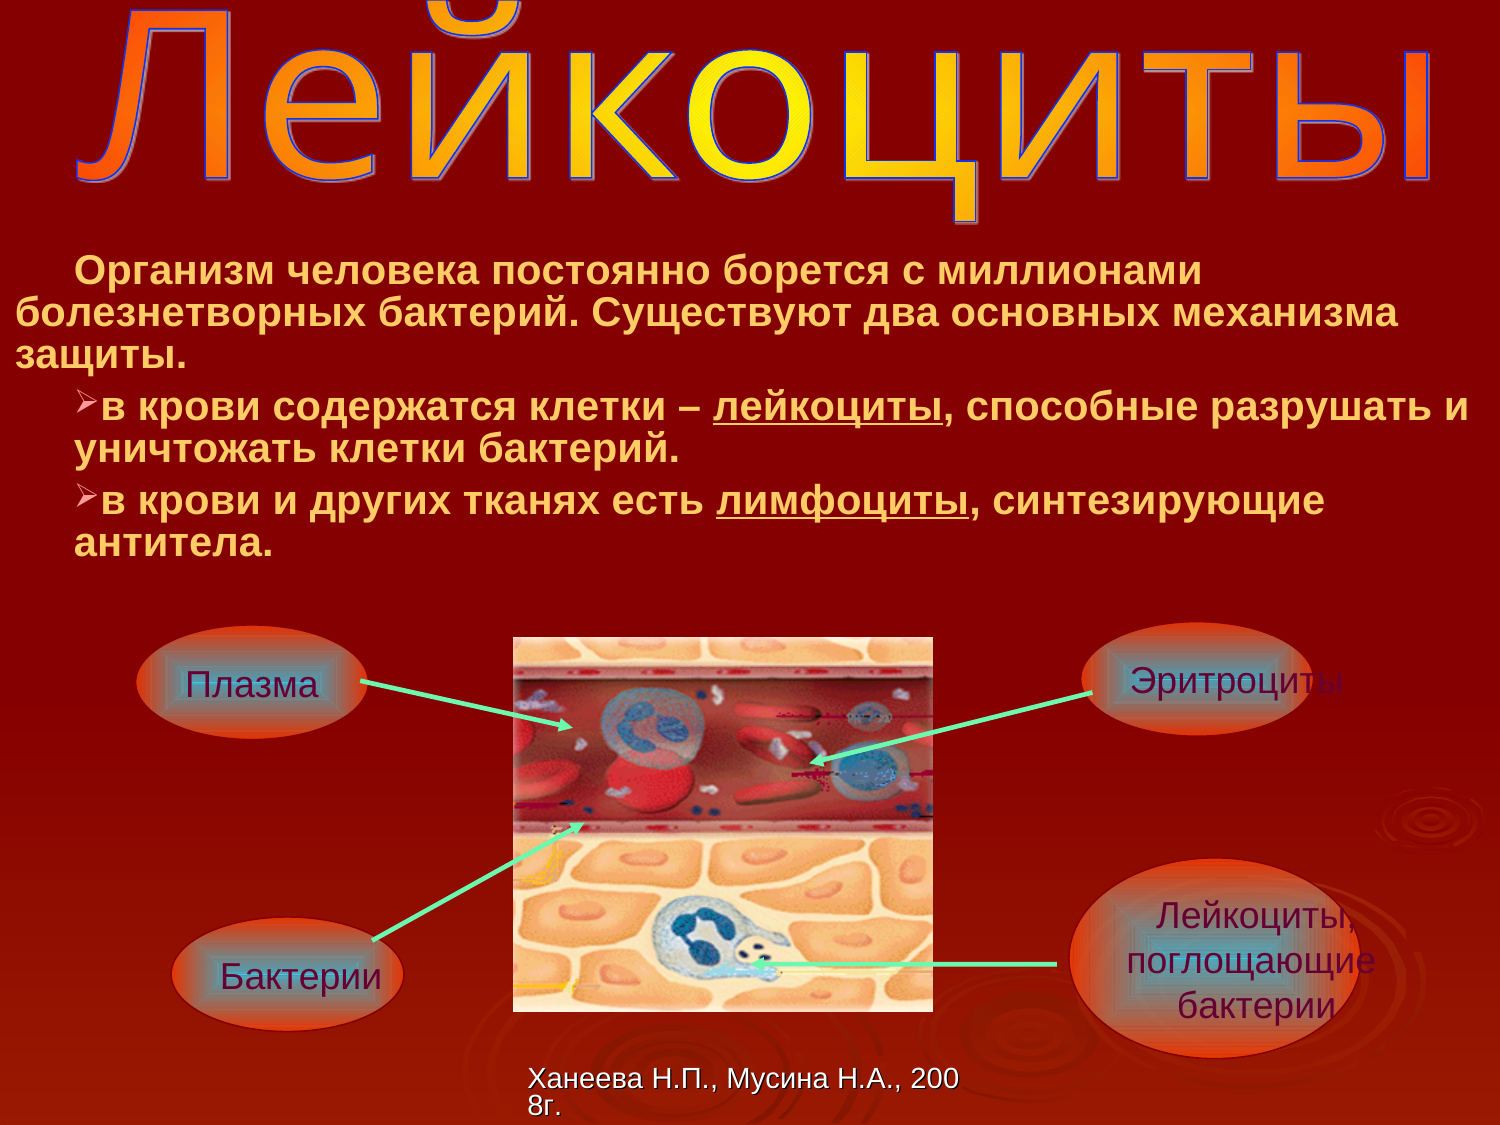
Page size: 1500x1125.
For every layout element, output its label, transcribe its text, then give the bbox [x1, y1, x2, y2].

text_box Плазма [135, 624, 369, 740]
text_box Лейкоциты [76, 10, 228, 181]
list Организм человека постоянно борется с миллионами болезнетворных бактерий. Существуют два основных механизма защиты. в крови содержатся клетки – лейкоциты, способные разрушать и уничтожать клетки бактерий. в крови и других тканях есть лимфоциты, синтезирующие антитела. [0, 243, 1500, 587]
text_box Лейкоциты, поглощающие бактерии [1068, 857, 1361, 1059]
text_box Лейкоциты [1000, 52, 1118, 178]
text_box Лейкоциты [426, 0, 519, 36]
text_box Бактерии [171, 916, 404, 1032]
text_box Лейкоциты [264, 49, 378, 181]
text_box Лейкоциты [1405, 52, 1427, 178]
text_box Лейкоциты [1143, 52, 1251, 178]
text_box Лейкоциты [844, 52, 976, 222]
text_box Эритроциты [1080, 621, 1314, 737]
text_box Лейкоциты [1276, 52, 1384, 178]
text_box Лейкоциты [688, 49, 811, 181]
text_box Лейкоциты [569, 52, 677, 178]
text_box Лейкоциты [411, 52, 528, 178]
picture [513, 637, 933, 1012]
